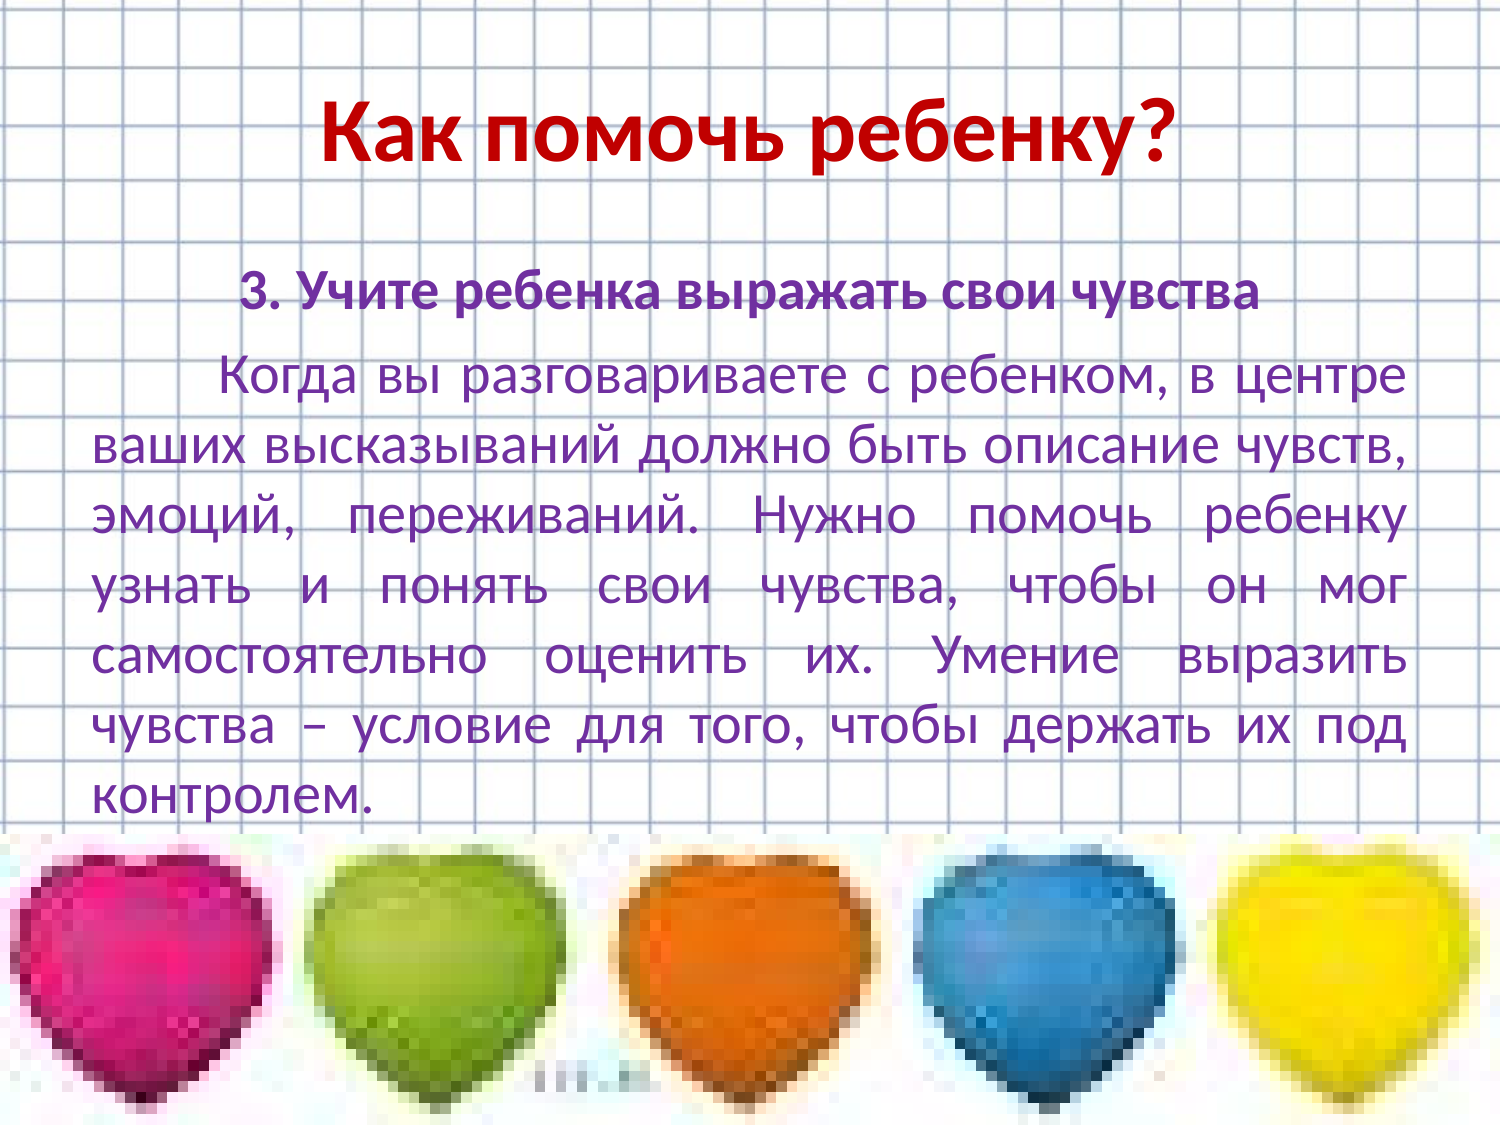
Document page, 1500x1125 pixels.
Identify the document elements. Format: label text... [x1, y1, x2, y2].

list 3. Учите ребенка выражать свои чувства Когда вы разговариваете с ребенком, в центре ваших высказываний должно быть описание чувств, эмоций, переживаний. Нужно помочь ребенку узнать и понять свои чувства, чтобы он мог самостоятельно оценить их. Умение выразить чувства – условие для того, чтобы держать их под контролем. [76, 243, 1424, 834]
picture [0, 0, 1500, 1125]
title Как помочь ребенку? [75, 30, 1426, 219]
